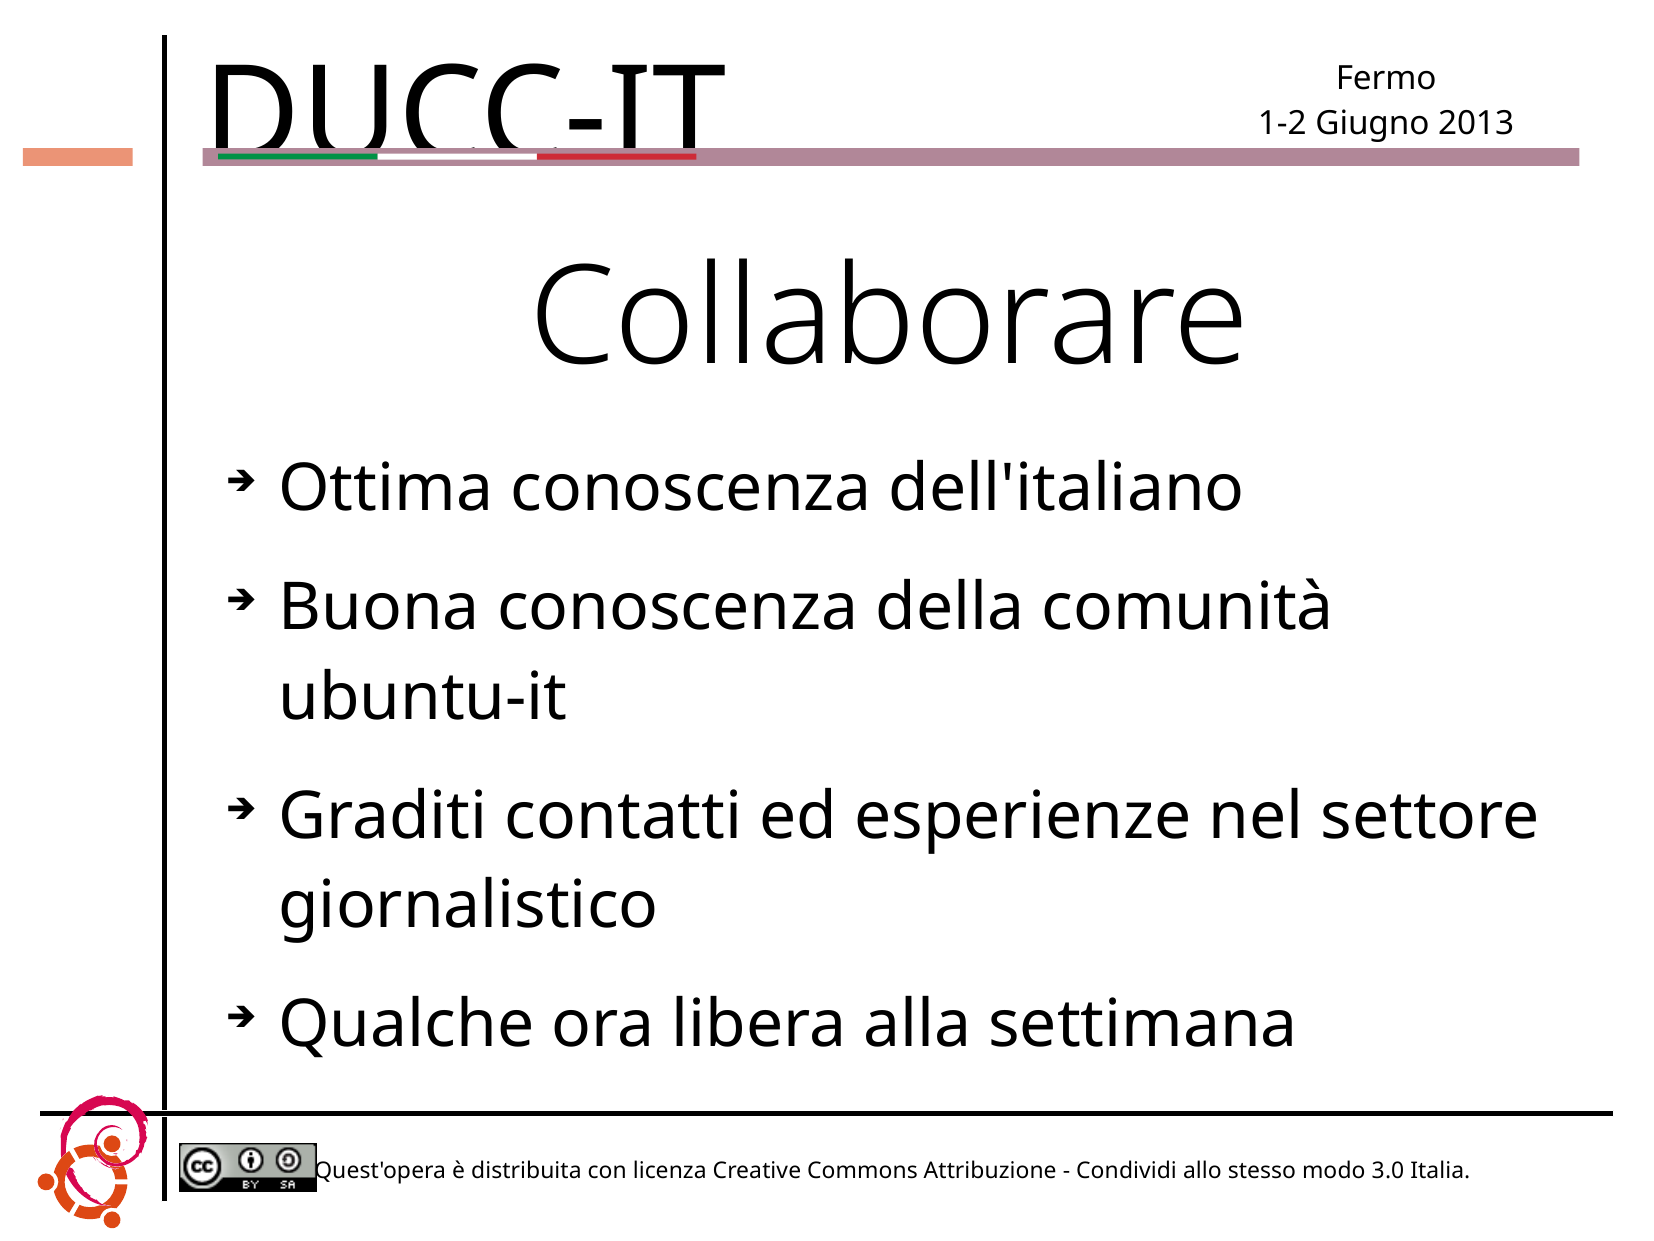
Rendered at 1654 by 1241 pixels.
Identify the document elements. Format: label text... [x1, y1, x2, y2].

text_box [37, 1173, 55, 1191]
text_box DUCC-IT [188, 10, 715, 175]
text_box [202, 148, 1580, 166]
title Collaborare [208, 206, 1571, 415]
text_box Fermo 1-2 Giugno 2013 [1243, 46, 1519, 136]
text_box [39, 34, 1614, 1220]
text_box [22, 148, 133, 166]
text_box Quest'opera è distribuita con licenza Creative Commons Attribuzione - Condividi allo stesso modo 3.0 Italia. [323, 1146, 1464, 1188]
picture [179, 1143, 317, 1192]
list Ottima conoscenza dell'italiano Buona conoscenza della comunità ubuntu-it Graditi contatti ed esperienze nel settore giornalistico Qualche ora libera alla settimana [208, 440, 1571, 1071]
text_box [103, 1211, 121, 1229]
